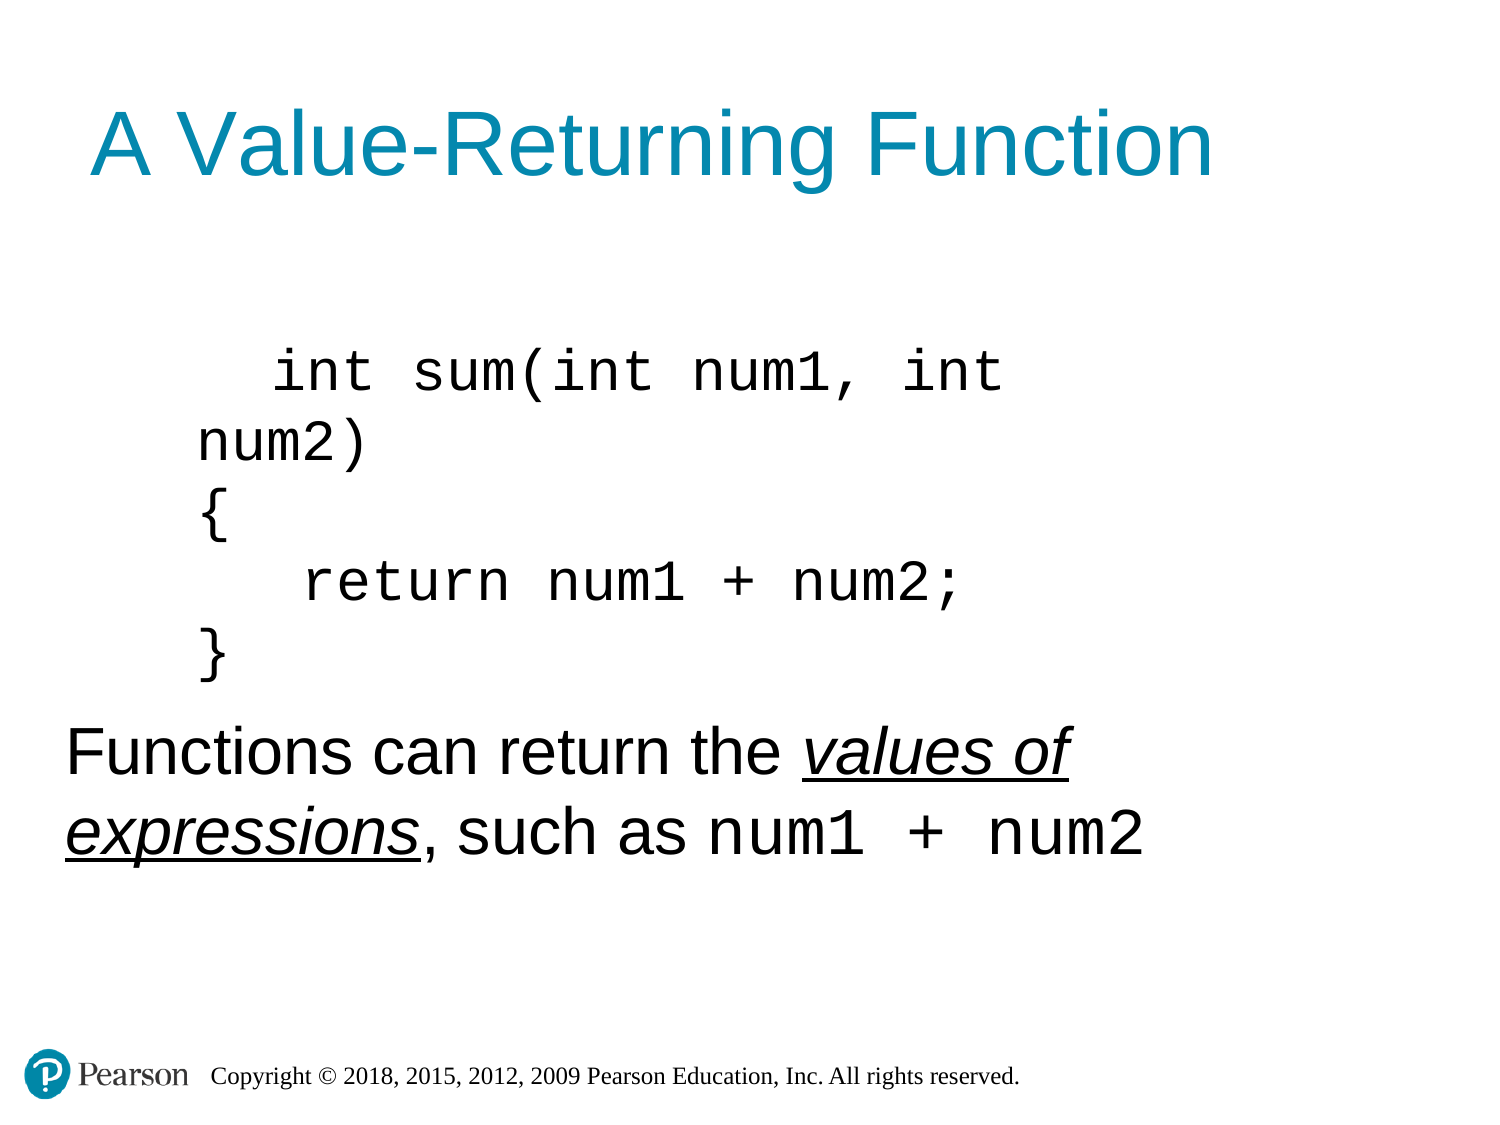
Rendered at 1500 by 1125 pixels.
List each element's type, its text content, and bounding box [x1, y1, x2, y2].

text_box [150, 812, 1313, 908]
title A Value-Returning Function [75, 45, 1426, 233]
text_box int sum(int num1, int num2) { return num1 + num2; } [125, 324, 1201, 621]
text_box Functions can return the values of expressions, such as num1 + num2 [50, 699, 1263, 875]
